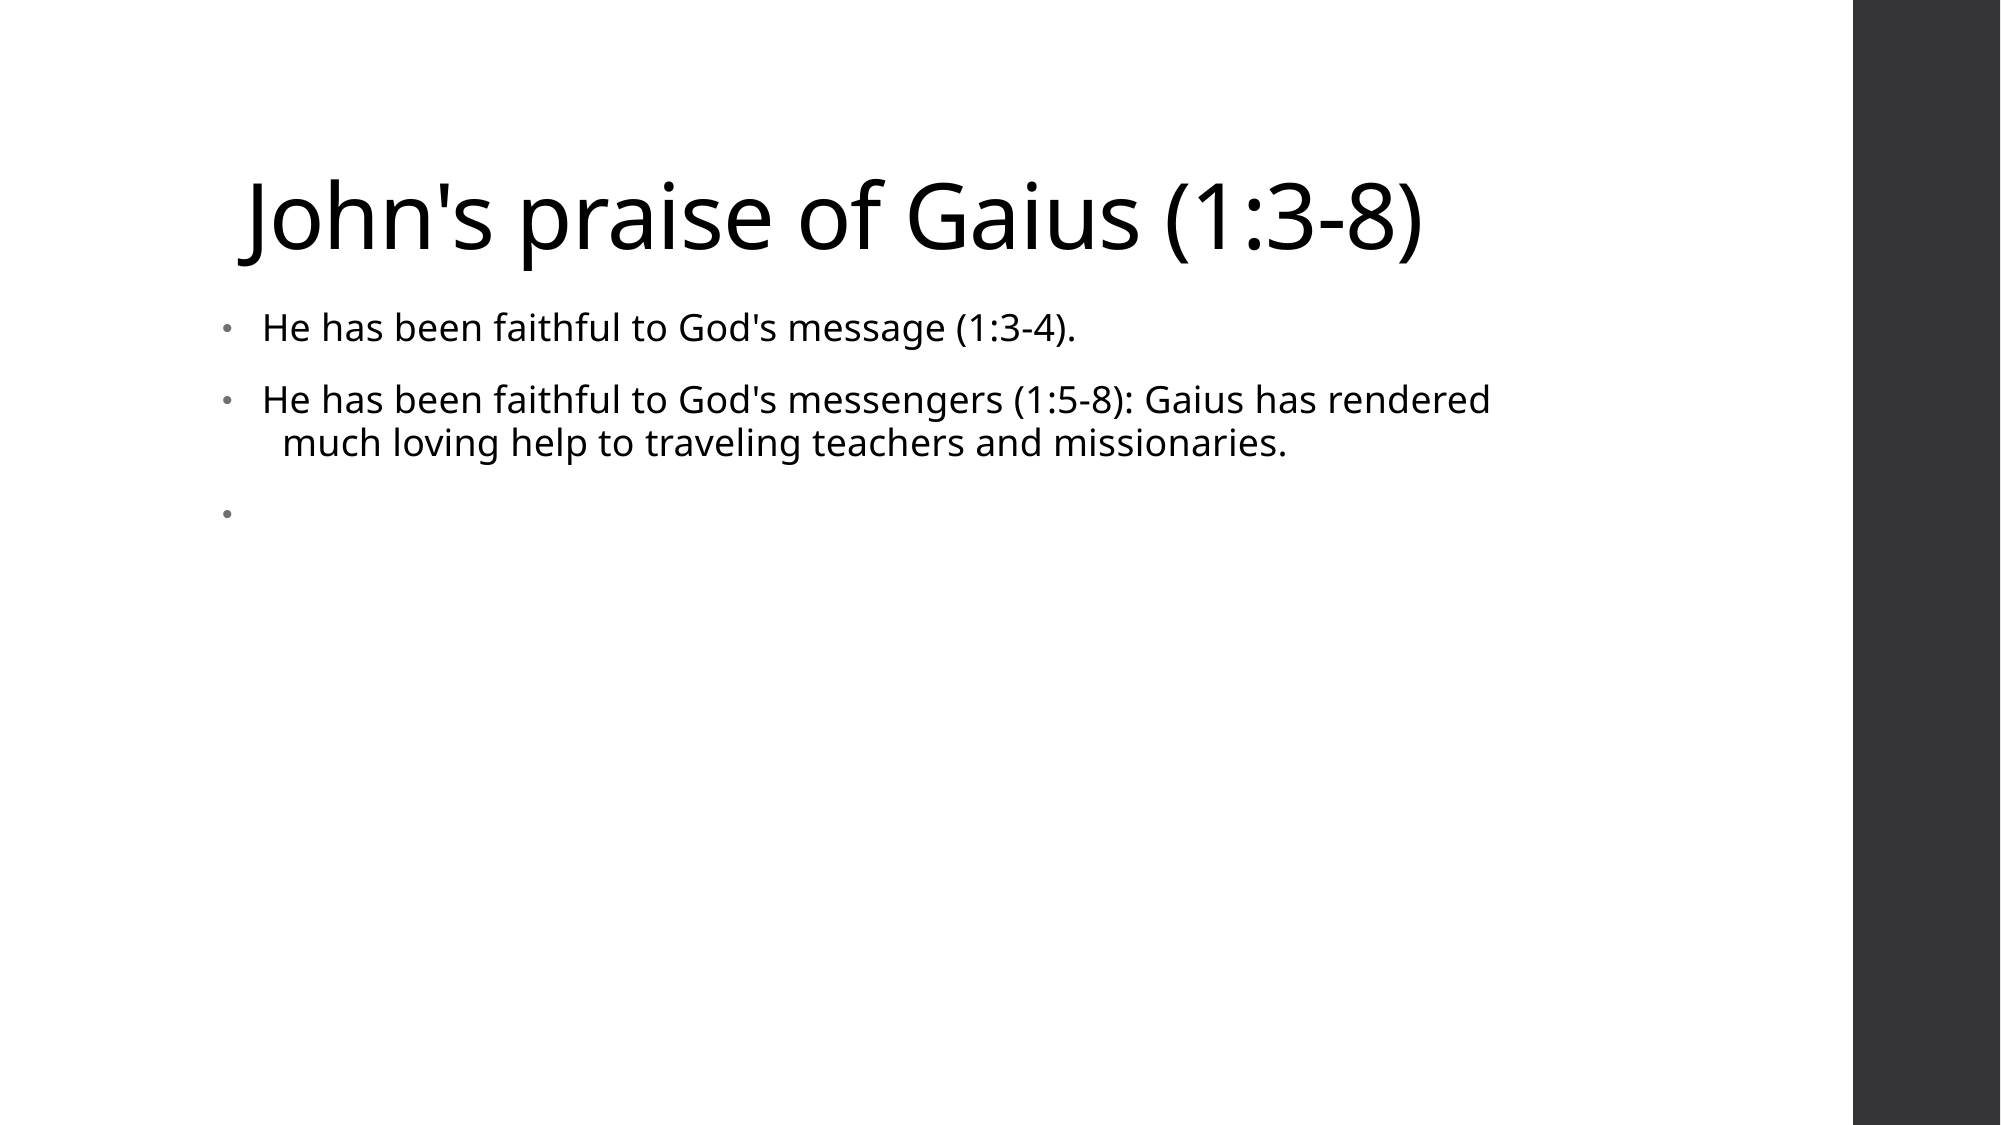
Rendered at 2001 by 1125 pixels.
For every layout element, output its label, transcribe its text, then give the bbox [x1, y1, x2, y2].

title John's praise of Gaius (1:3-8) [206, 60, 1797, 278]
list He has been faithful to God's message (1:3-4). He has been faithful to God's messengers (1:5-8): Gaius has rendered much loving help to traveling teachers and missionaries. [206, 299, 1617, 1014]
